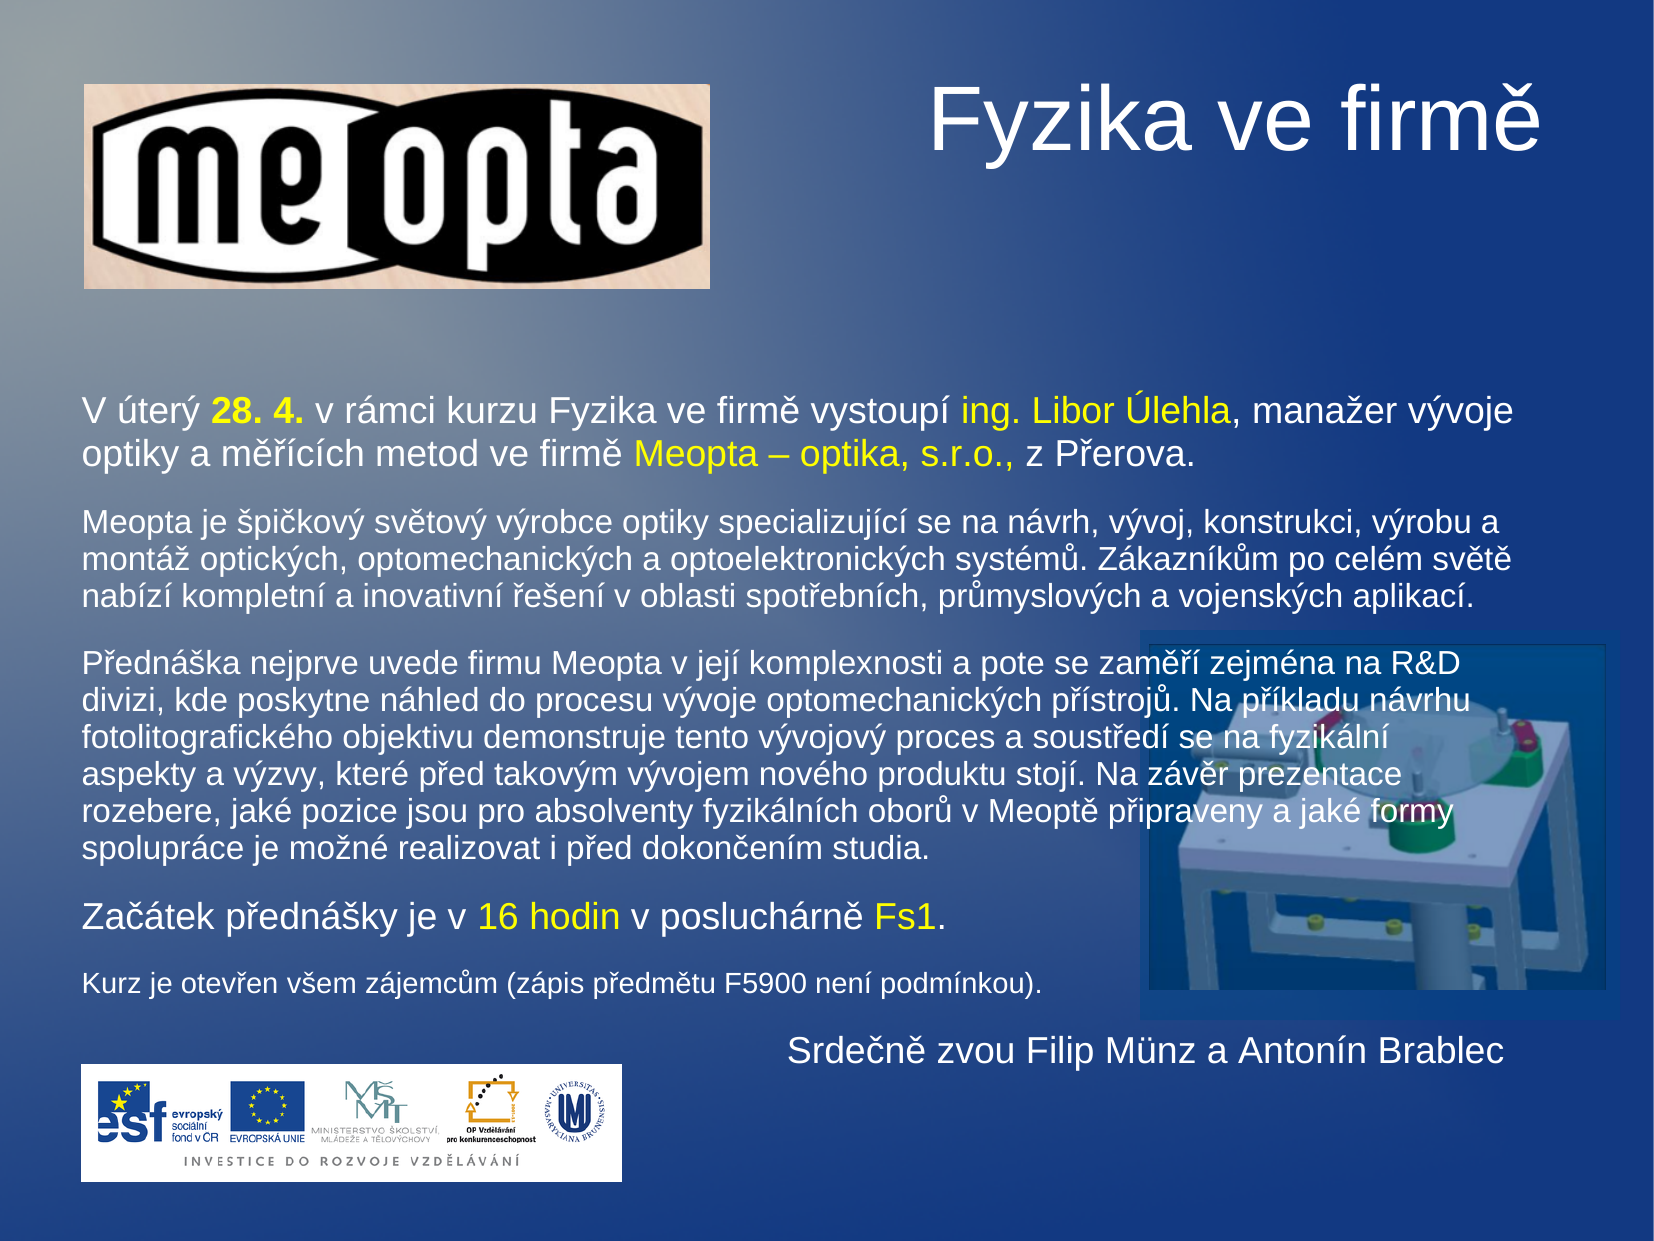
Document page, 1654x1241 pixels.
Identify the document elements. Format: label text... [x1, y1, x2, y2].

picture [0, 0, 1654, 1241]
text_box [1516, 630, 1621, 1021]
list V úterý 28. 4. v rámci kurzu Fyzika ve firmě vystoupí ing. Libor Úlehla, manažer vývoje optiky a měřících metod ve firmě Meopta – optika, s.r.o., z Přerova. Meopta je špičkový světový výrobce optiky specializující se na návrh, vývoj, konstrukci, výrobu a montáž optických, optomechanických a optoelektronických systémů. Zákazníkům po celém světě nabízí kompletní a inovativní řešení v oblasti spotřebních, průmyslových a vojenských aplikací. Přednáška nejprve uvede firmu Meopta v její komplexnosti a pote se zaměří zejména na R&D divizi, kde poskytne náhled do procesu vývoje optomechanických přístrojů. Na příkladu návrhu fotolitografického objektivu demonstruje tento vývojový proces a soustředí se na fyzikální aspekty a výzvy, které před takovým vývojem nového produktu stojí. Na závěr prezentace rozebere, jaké pozice jsou pro absolventy fyzikálních oborů v Meoptě připraveny a jaké formy spolupráce je možné realizovat i před dokončením studia. Začátek přednášky je v 16 hodin v posluchárně Fs1. Kurz je otevřen všem zájemcům (zápis předmětu F5900 není podmínkou). Srdečně zvou Filip Münz a Antonín Brablec [81, 390, 1516, 1096]
title Fyzika ve firmě [300, 15, 1546, 223]
